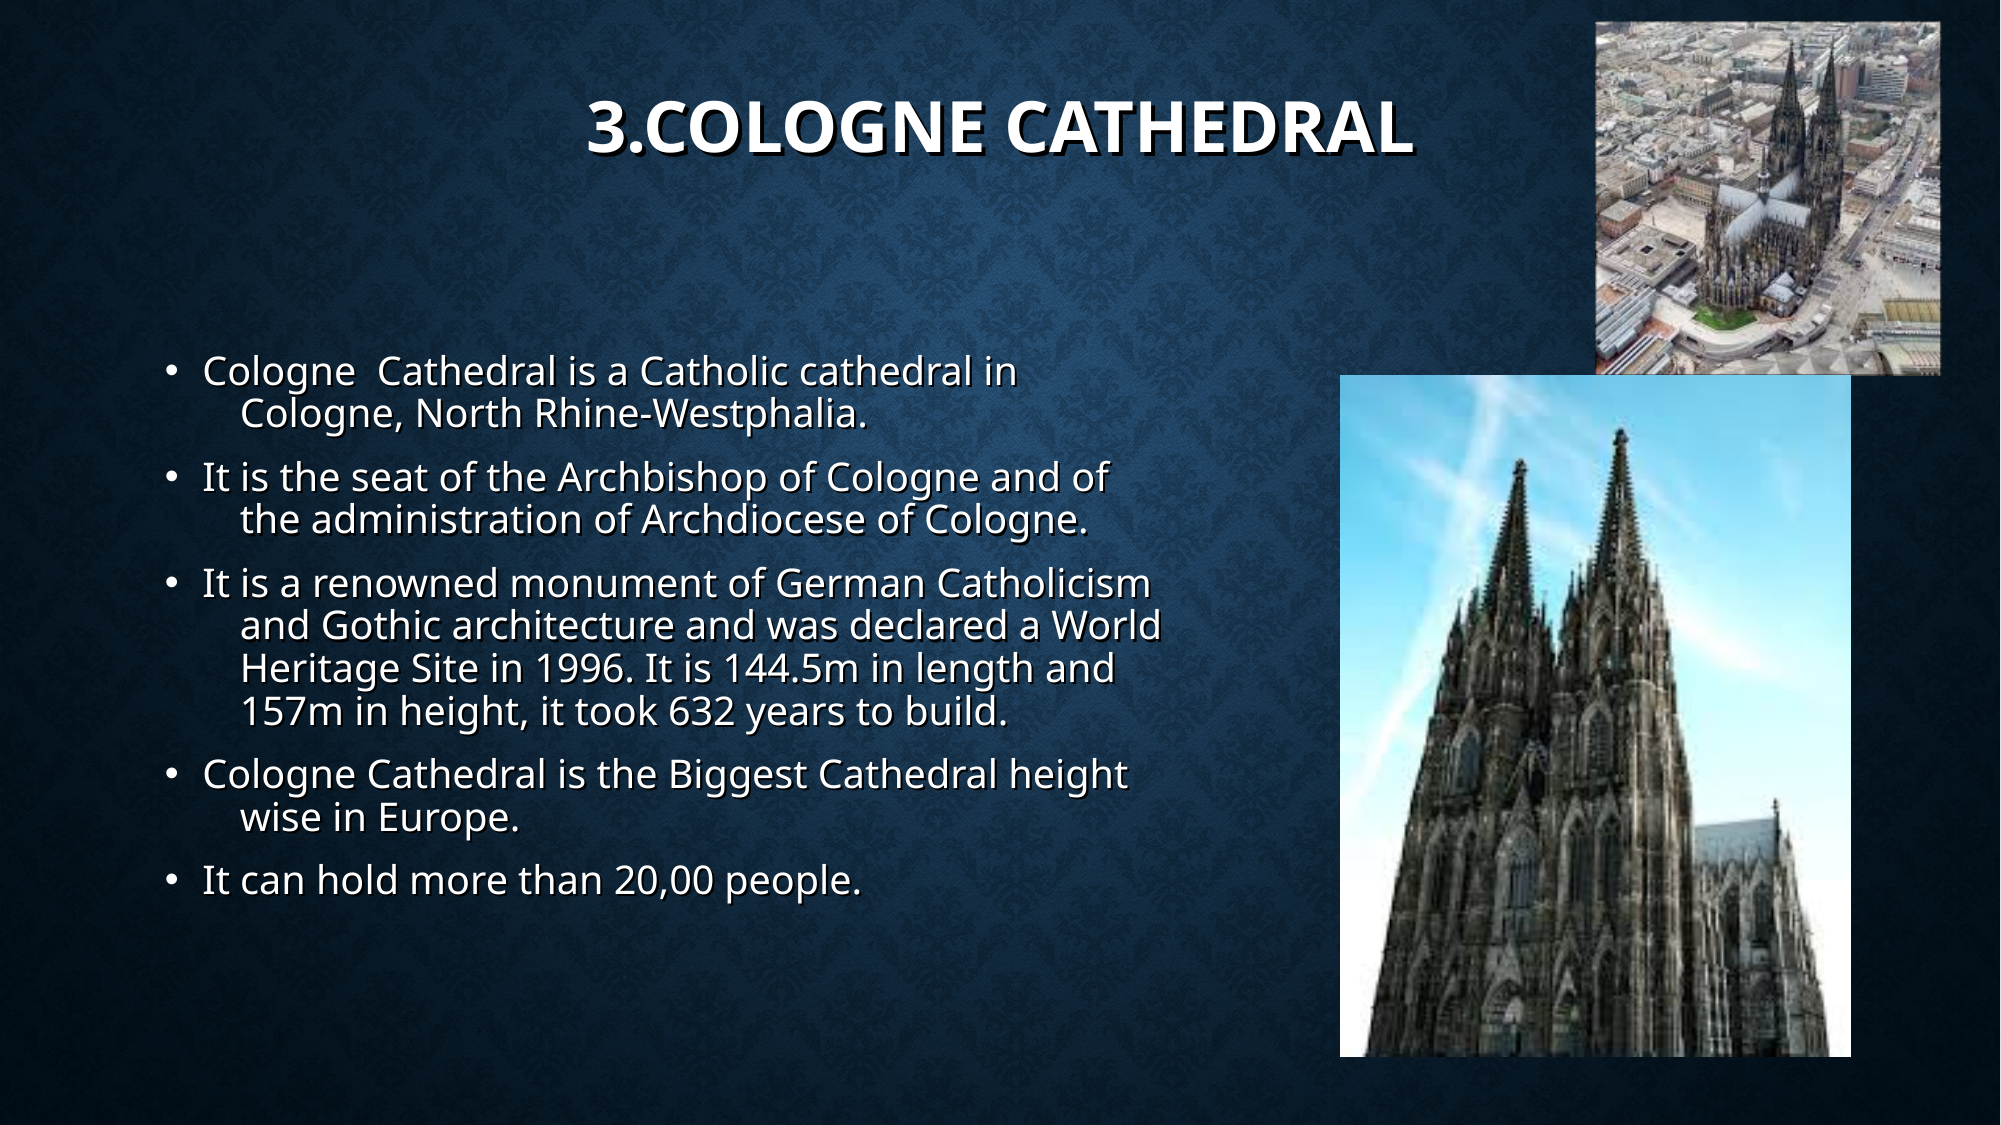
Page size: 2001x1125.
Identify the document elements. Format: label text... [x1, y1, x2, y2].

list Cologne Cathedral is a Catholic cathedral in Cologne, North Rhine-Westphalia. It is the seat of the Archbishop of Cologne and of the administration of Archdiocese of Cologne. It is a renowned monument of German Catholicism and Gothic architecture and was declared a World Heritage Site in 1996. It is 144.5m in length and 157m in height, it took 632 years to build. Cologne Cathedral is the Biggest Cathedral height wise in Europe. It can hold more than 20,00 people. [149, 343, 1191, 950]
title 3.Cologne cathedral [151, 21, 1595, 239]
picture [1340, 21, 1942, 1057]
